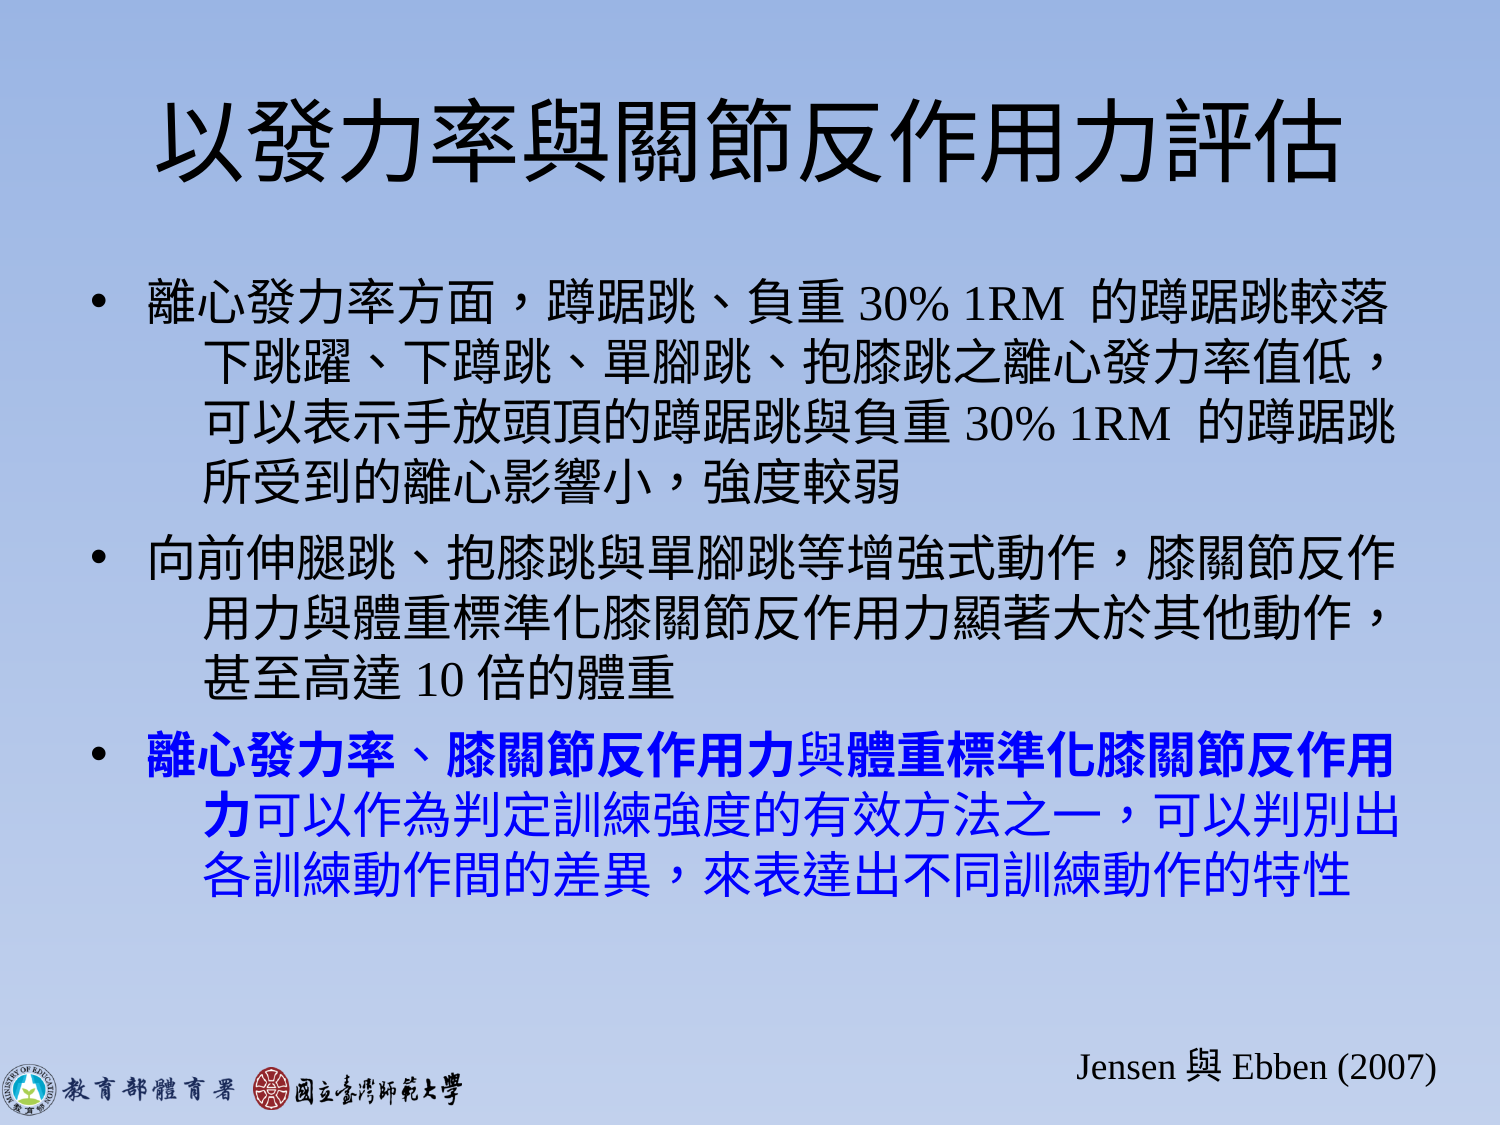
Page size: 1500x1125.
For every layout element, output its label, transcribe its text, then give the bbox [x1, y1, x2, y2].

list 離心發力率方面，蹲踞跳、負重30% 1RM 的蹲踞跳較落下跳躍、下蹲跳、單腳跳、抱膝跳之離心發力率值低，可以表示手放頭頂的蹲踞跳與負重30% 1RM 的蹲踞跳所受到的離心影響小，強度較弱 向前伸腿跳、抱膝跳與單腳跳等增強式動作，膝關節反作用力與體重標準化膝關節反作用力顯著大於其他動作，甚至高達10倍的體重 離心發力率、膝關節反作用力與體重標準化膝關節反作用力可以作為判定訓練強度的有效方法之一，可以判別出各訓練動作間的差異，來表達出不同訓練動作的特性 [75, 262, 1426, 1005]
text_box Jensen與Ebben (2007) [1061, 1035, 1462, 1095]
title 以發力率與關節反作用力評估 [75, 45, 1426, 233]
